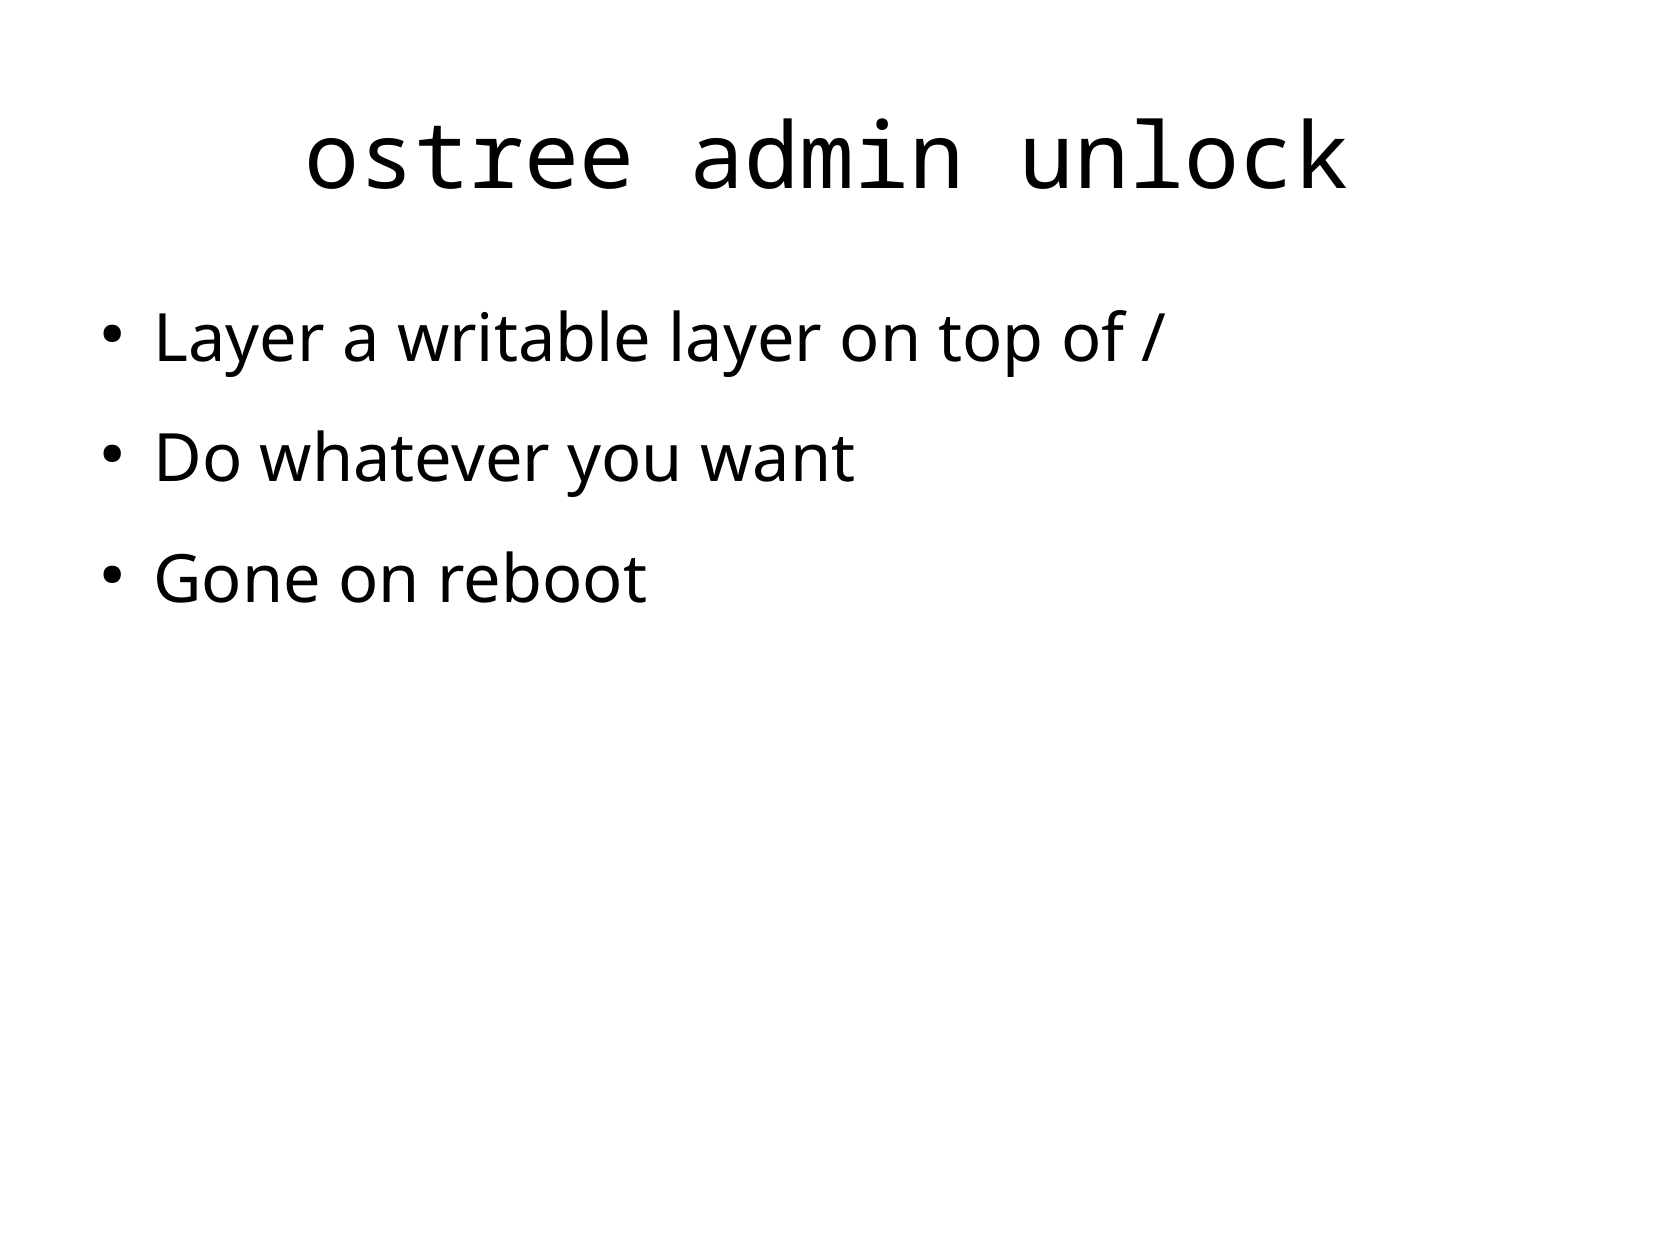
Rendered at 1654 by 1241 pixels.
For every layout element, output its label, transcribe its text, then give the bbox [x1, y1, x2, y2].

title ostree admin unlock [82, 49, 1571, 257]
list Layer a writable layer on top of / Do whatever you want Gone on reboot [82, 290, 1571, 1010]
